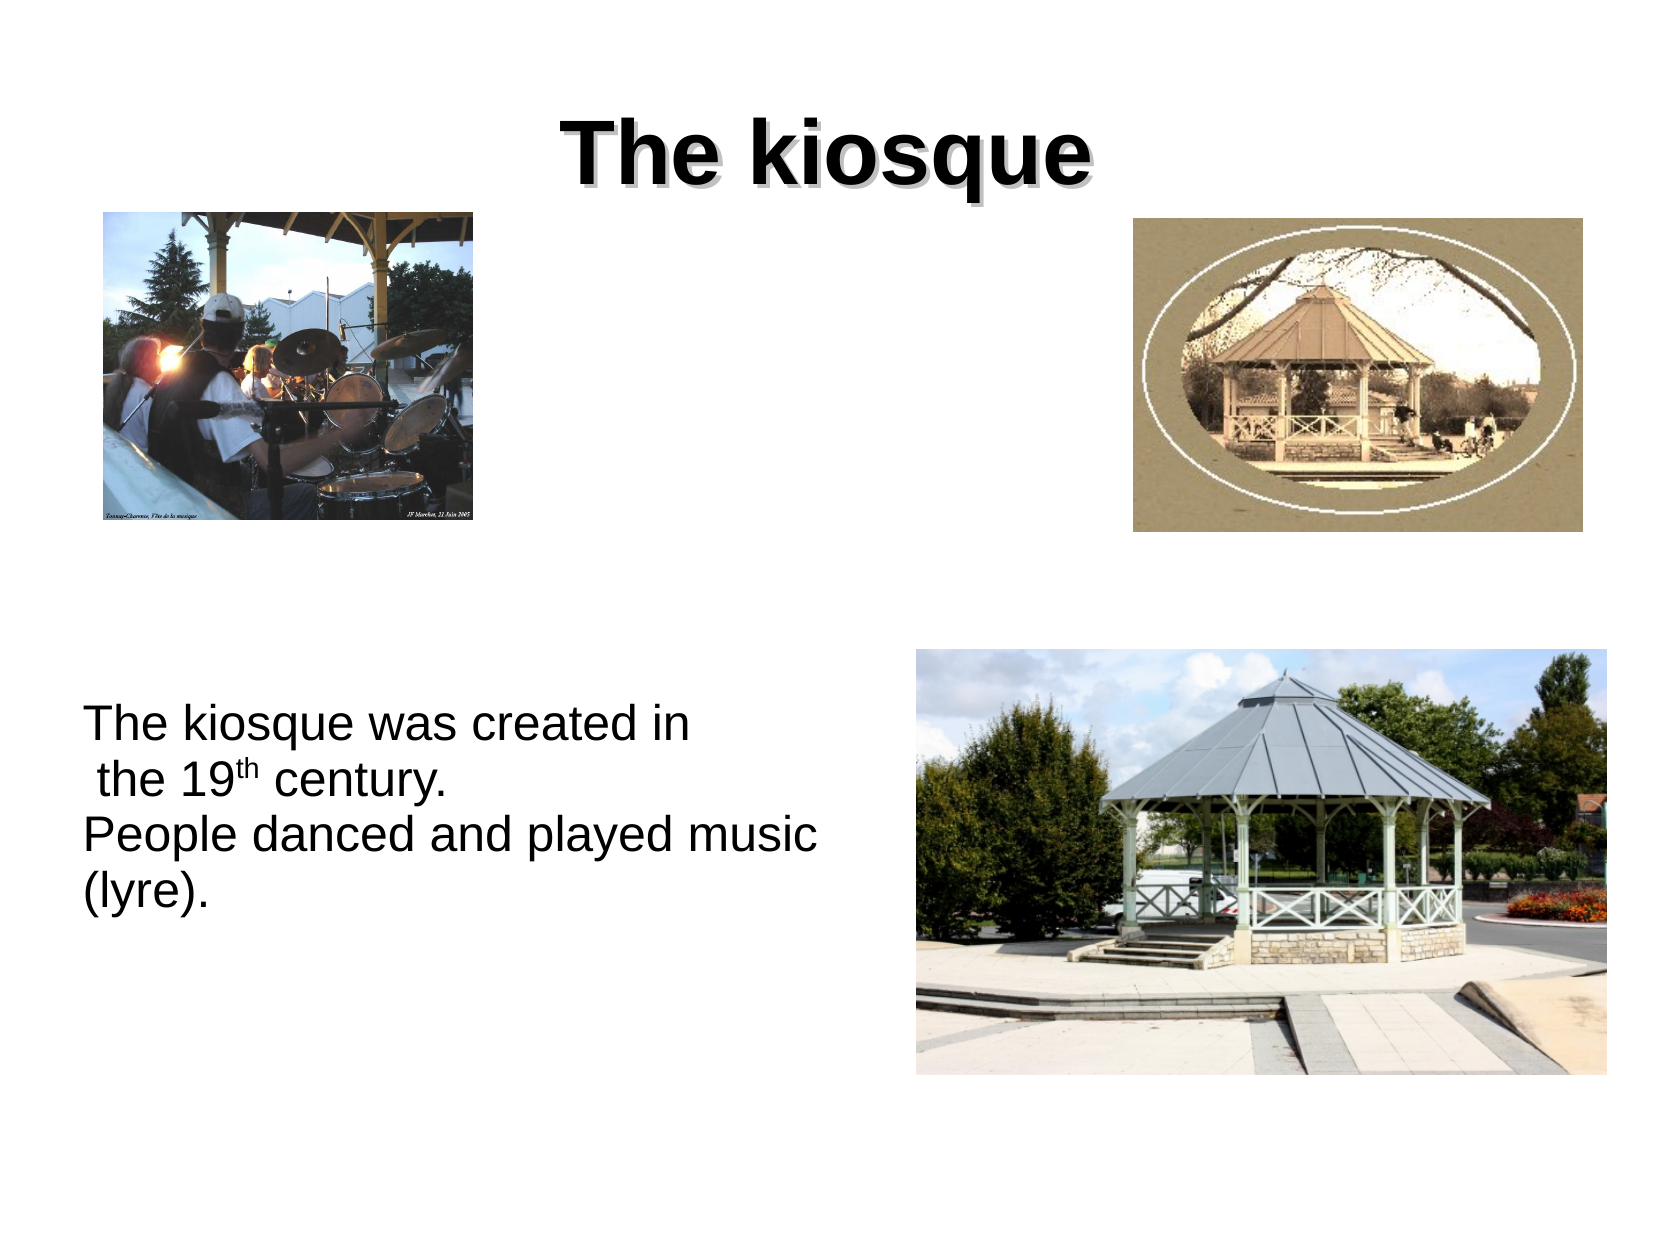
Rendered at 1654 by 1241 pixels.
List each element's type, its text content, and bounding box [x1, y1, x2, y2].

picture [1133, 218, 1583, 532]
picture [103, 212, 473, 520]
title The kiosque [82, 49, 1571, 257]
picture [916, 649, 1607, 1075]
subtitle The kiosque was created in the 19th century. People danced and played music (lyre). [82, 484, 1571, 1204]
